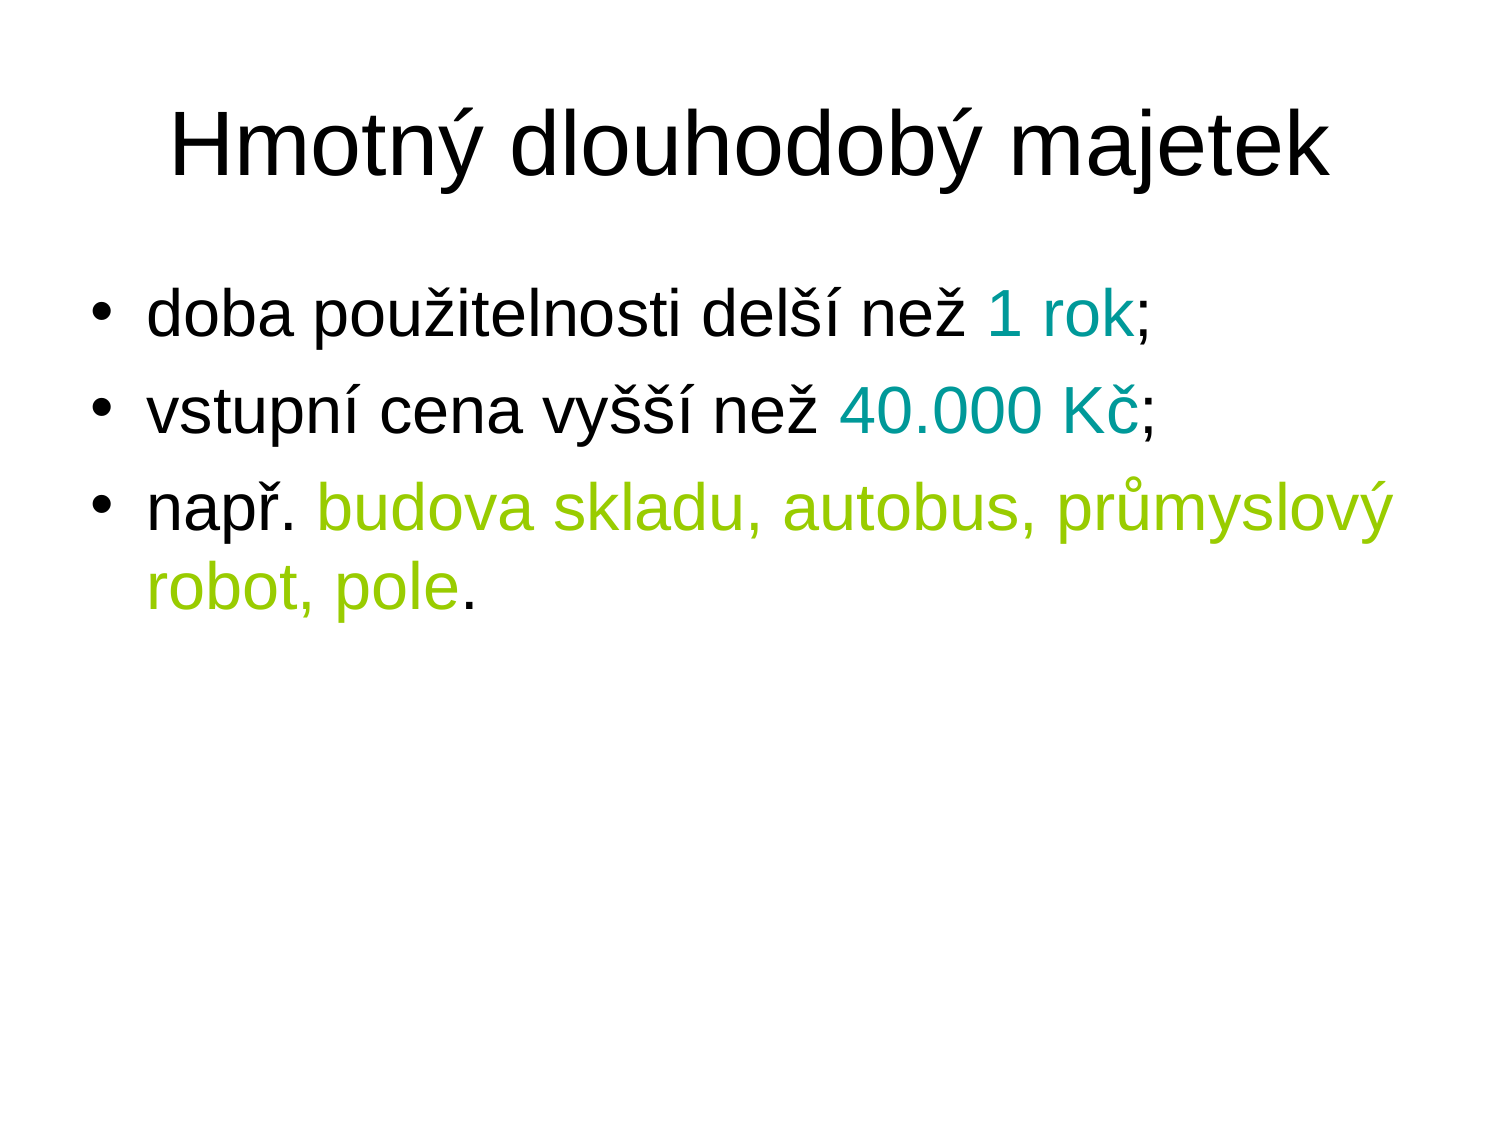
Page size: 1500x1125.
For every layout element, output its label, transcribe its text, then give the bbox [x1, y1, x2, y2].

list doba použitelnosti delší než 1 rok; vstupní cena vyšší než 40.000 Kč; např. budova skladu, autobus, průmyslový robot, pole. [75, 262, 1426, 1006]
title Hmotný dlouhodobý majetek [75, 45, 1426, 233]
